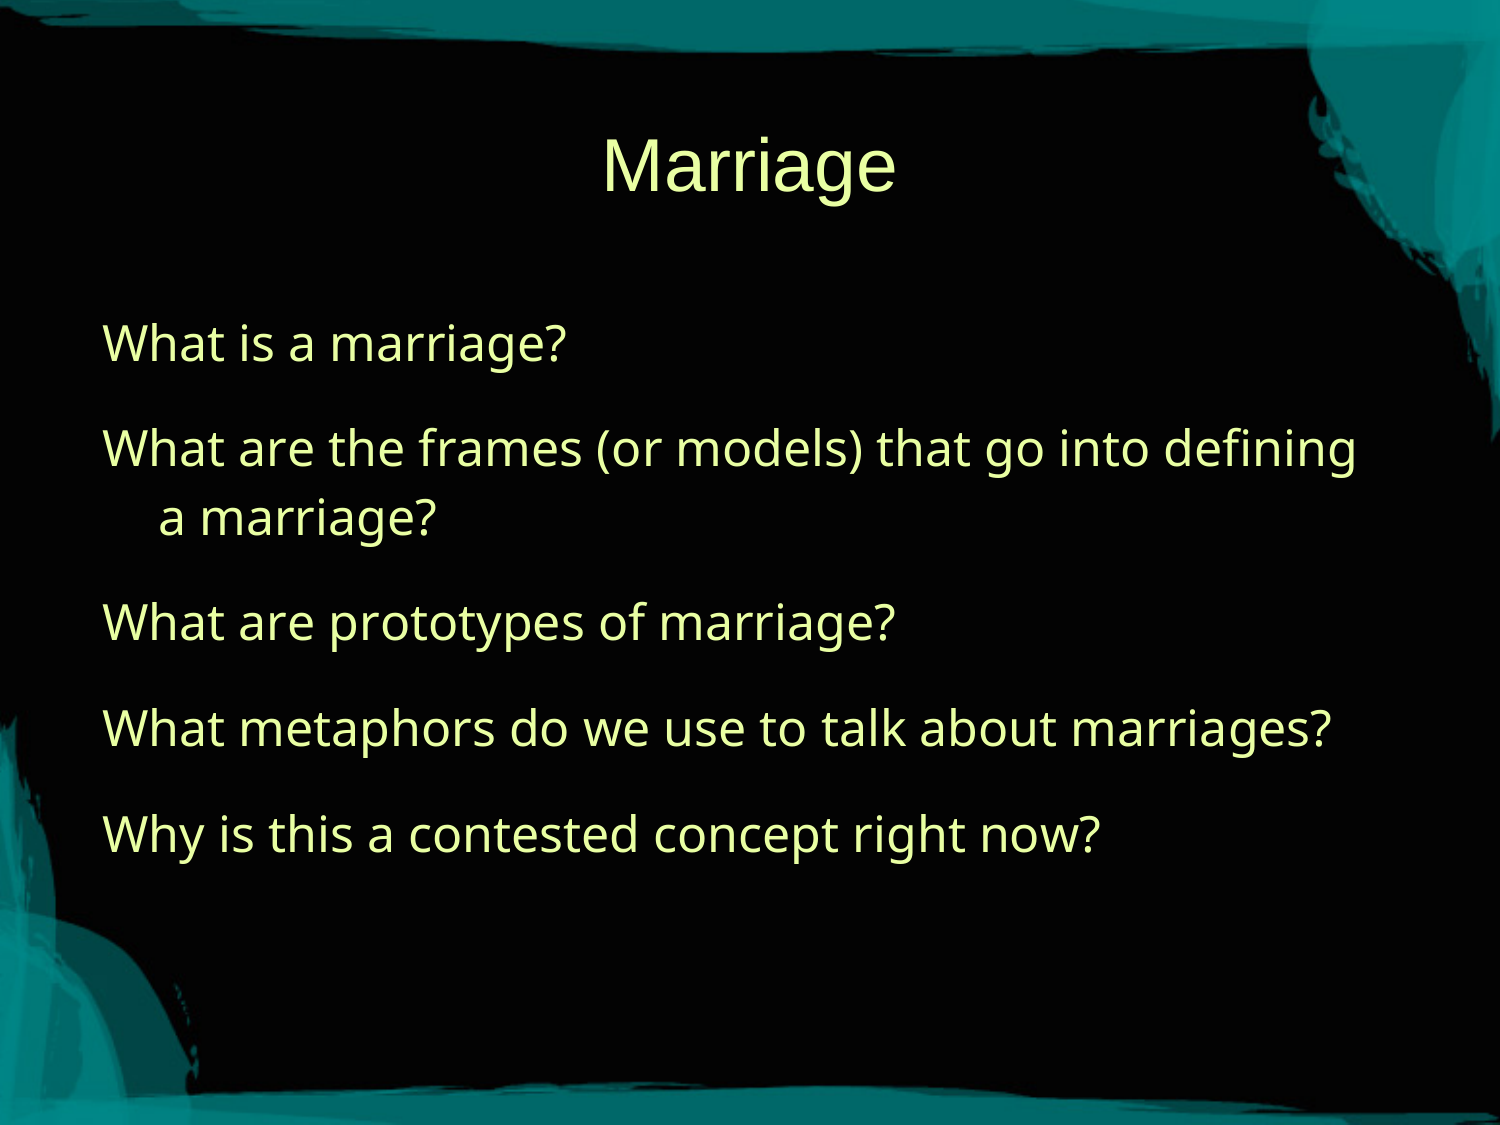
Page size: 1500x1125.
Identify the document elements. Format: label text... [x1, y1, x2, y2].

list What is a marriage? What are the frames (or models) that go into defining a marriage? What are prototypes of marriage? What metaphors do we use to talk about marriages? Why is this a contested concept right now? [87, 299, 1413, 1026]
title Marriage [87, 69, 1413, 263]
picture [0, 0, 1500, 1125]
